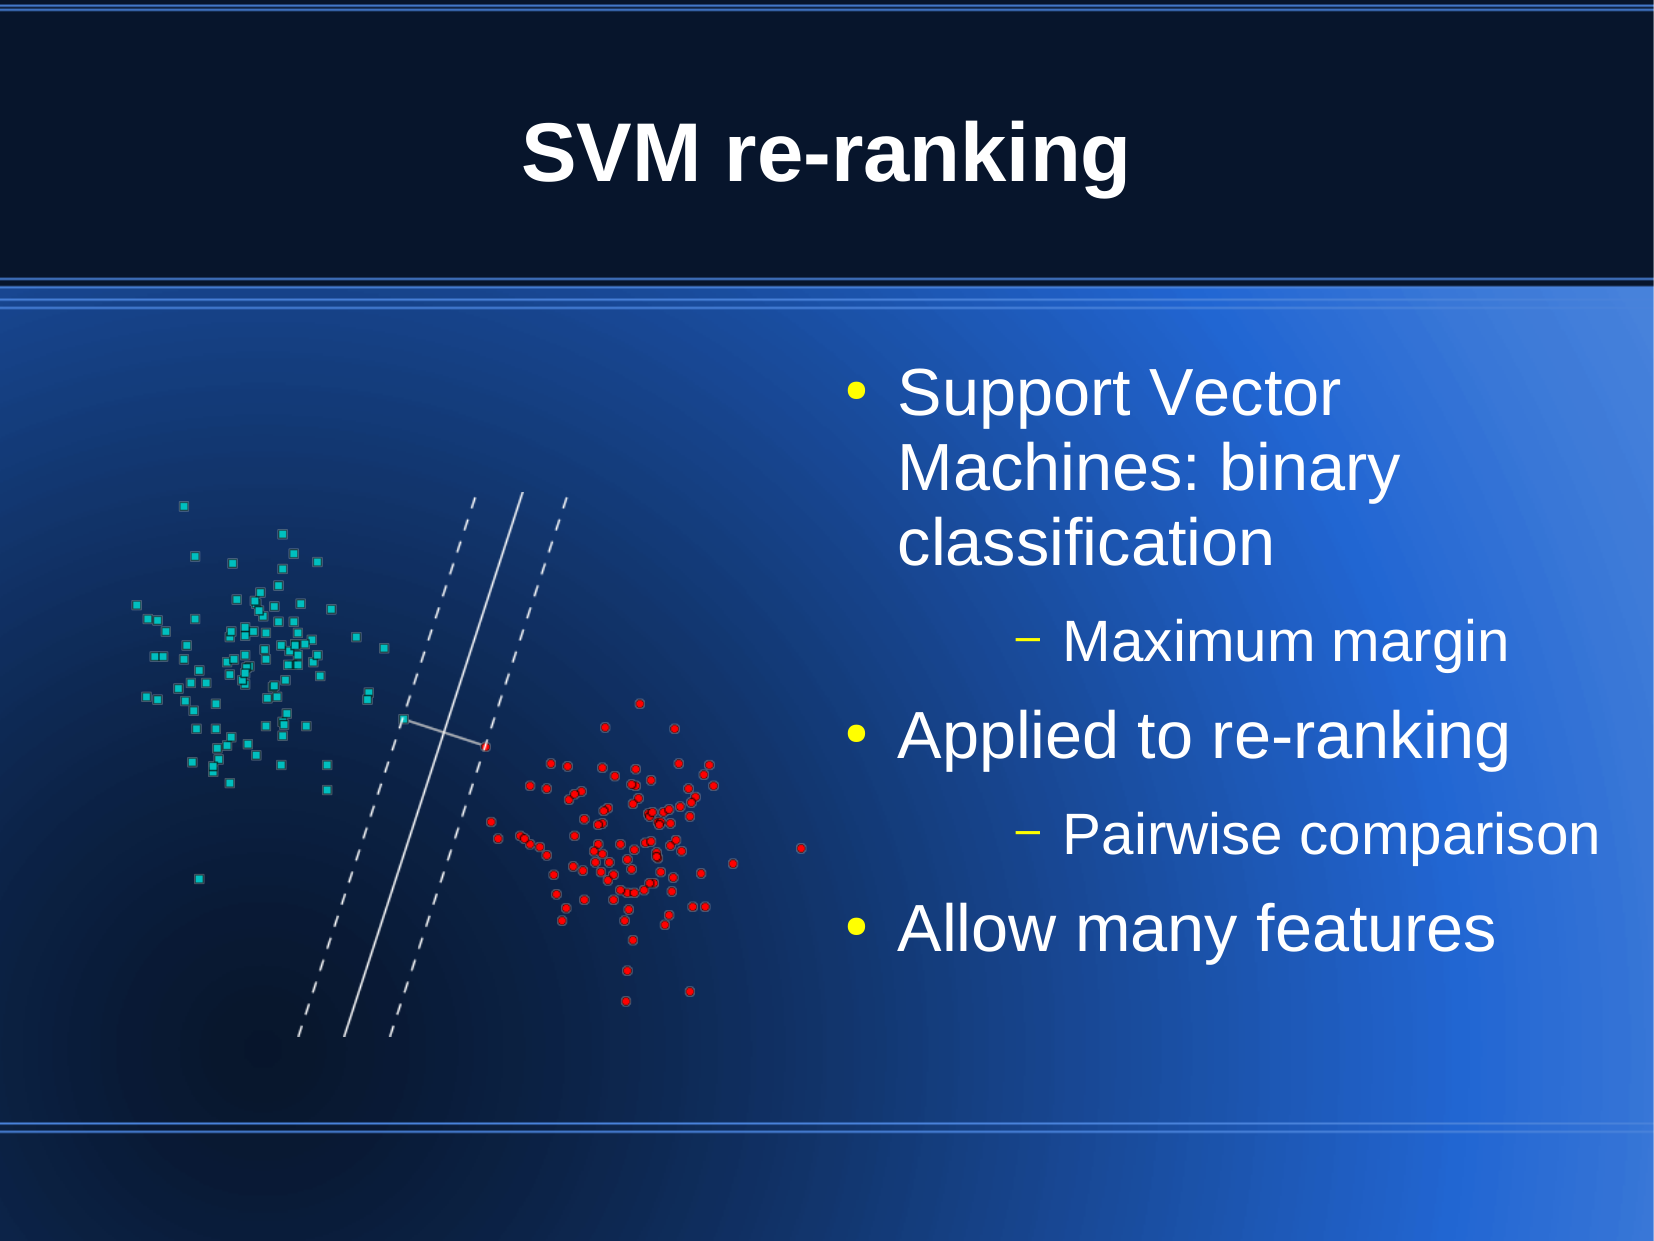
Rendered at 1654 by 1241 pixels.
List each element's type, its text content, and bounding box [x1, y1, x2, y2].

list Support Vector Machines: binary classification Maximum margin Applied to re-ranking Pairwise comparison Allow many features [826, 355, 1625, 1159]
picture [0, 0, 1654, 1241]
title SVM re-ranking [82, 56, 1571, 250]
